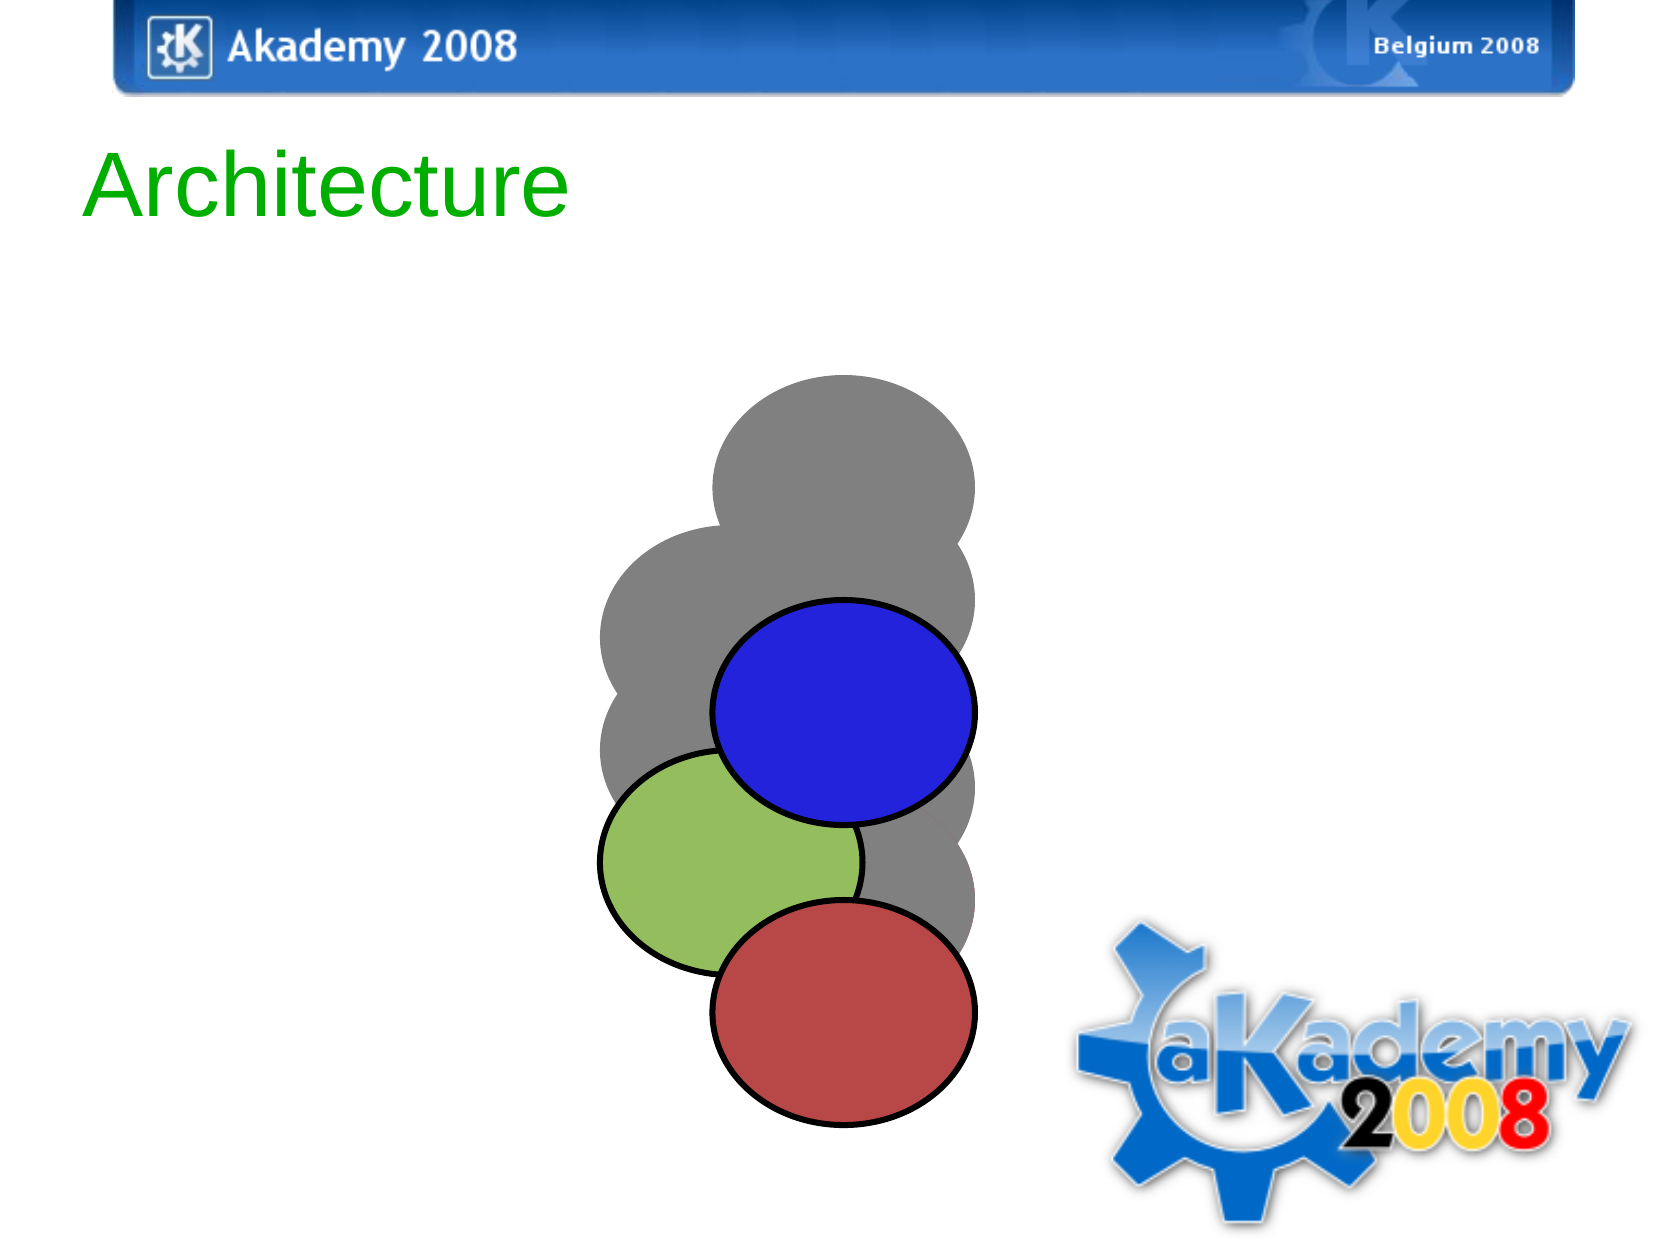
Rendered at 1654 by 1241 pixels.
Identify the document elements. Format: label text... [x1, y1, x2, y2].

picture [1571, 0, 1575, 98]
text_box [599, 375, 976, 1126]
title Architecture [82, 0, 1571, 447]
picture [1053, 914, 1654, 1241]
